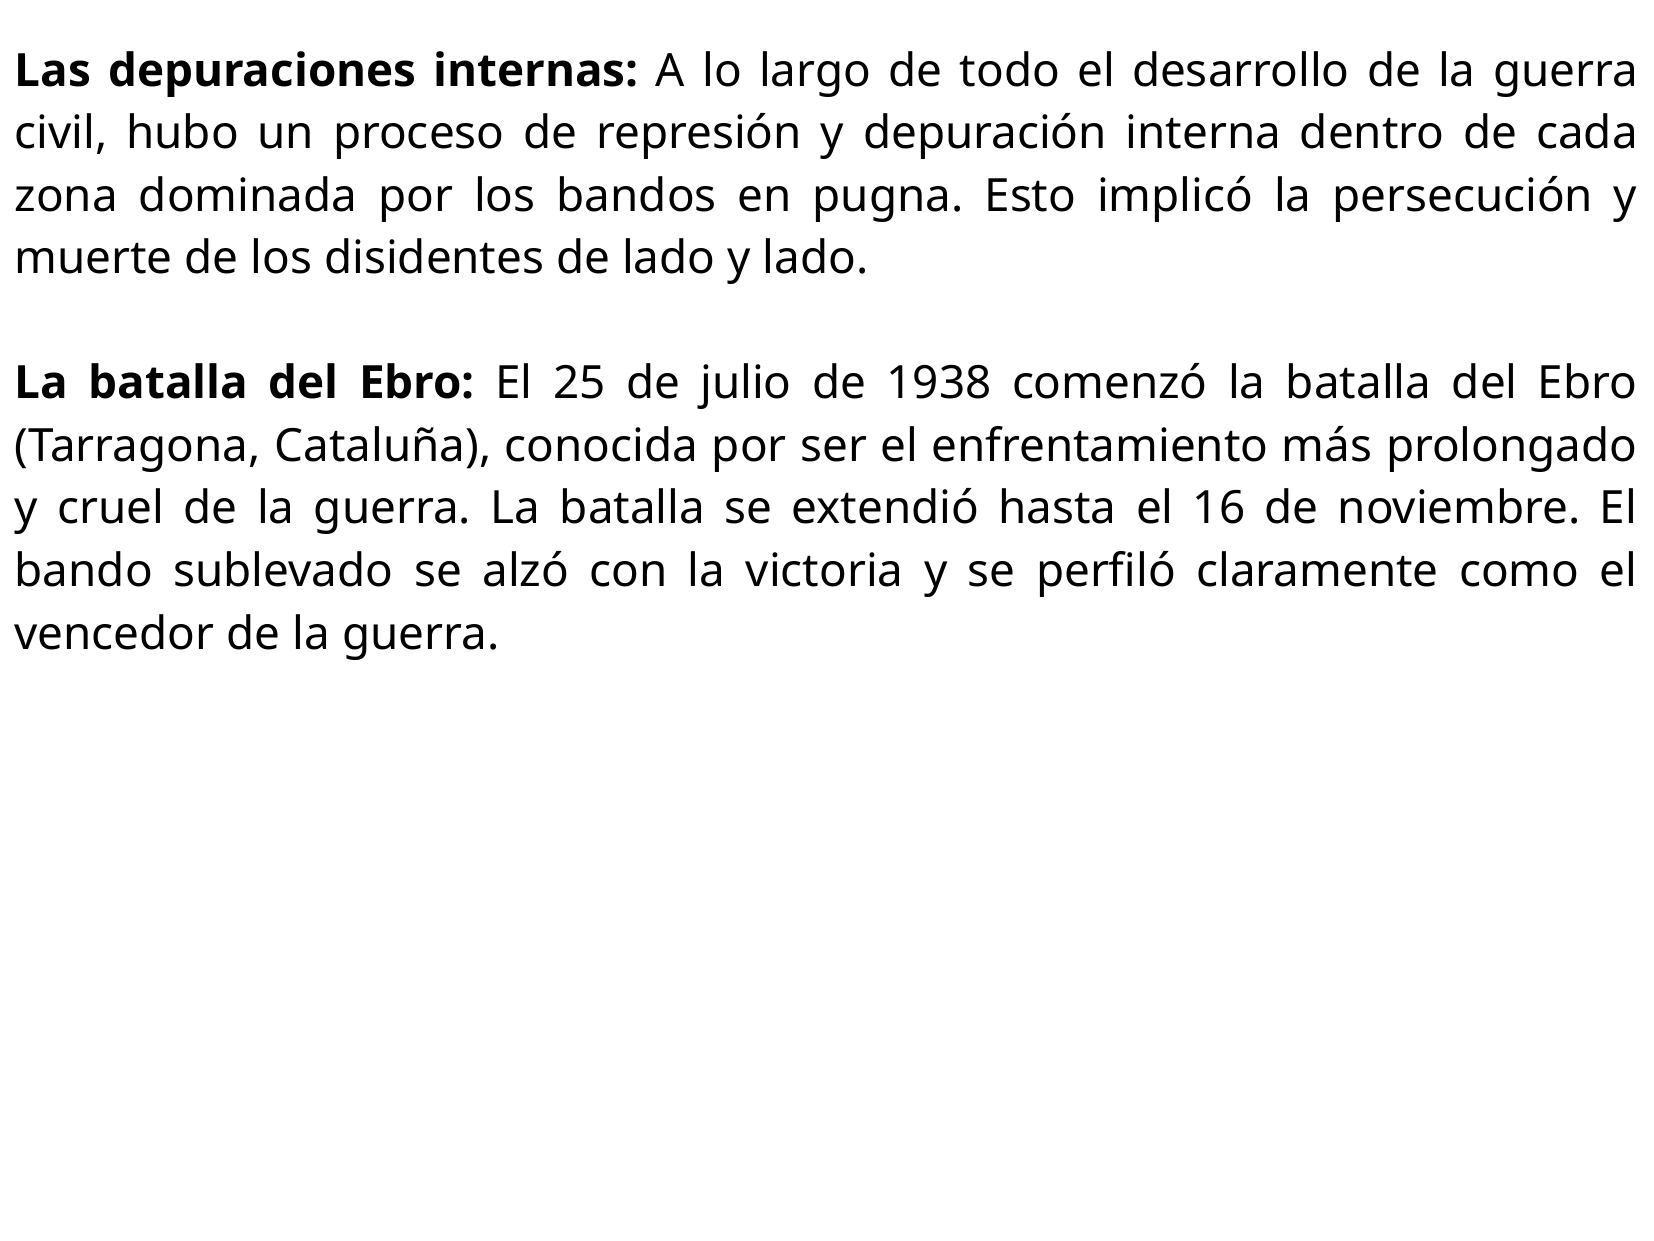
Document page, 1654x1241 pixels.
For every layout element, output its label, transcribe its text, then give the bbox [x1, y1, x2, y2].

text_box Las depuraciones internas: A lo largo de todo el desarrollo de la guerra civil, hubo un proceso de represión y depuración interna dentro de cada zona dominada por los bandos en pugna. Esto implicó la persecución y muerte de los disidentes de lado y lado. La batalla del Ebro: El 25 de julio de 1938 comenzó la batalla del Ebro (Tarragona, Cataluña), conocida por ser el enfrentamiento más prolongado y cruel de la guerra. La batalla se extendió hasta el 16 de noviembre. El bando sublevado se alzó con la victoria y se perfiló claramente como el vencedor de la guerra. [0, 29, 1654, 560]
